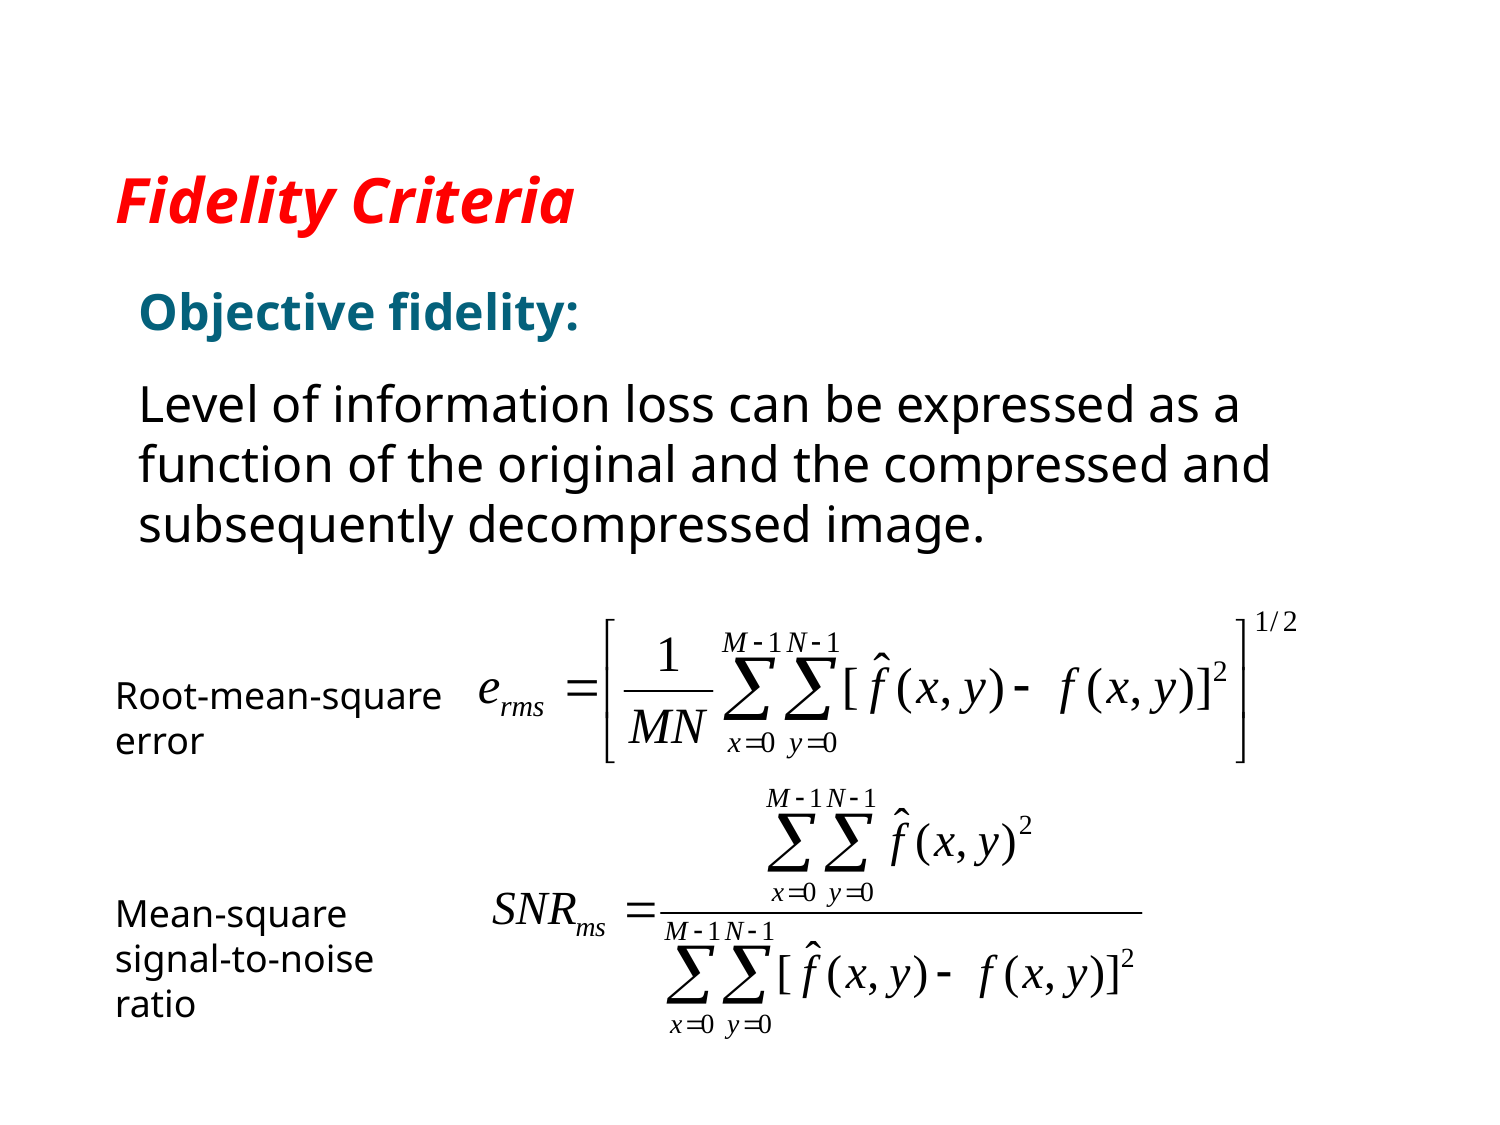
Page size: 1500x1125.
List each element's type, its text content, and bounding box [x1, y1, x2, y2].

text_box Mean-square signal-to-noise ratio [100, 882, 461, 1033]
text_box Objective fidelity: Level of information loss can be expressed as a function of the original and the compressed and subsequently decompressed image. [123, 273, 1418, 560]
chart [484, 774, 1152, 1052]
text_box Fidelity Criteria [101, 55, 1377, 244]
text_box Root-mean-square error [100, 664, 461, 770]
chart [471, 597, 1307, 772]
